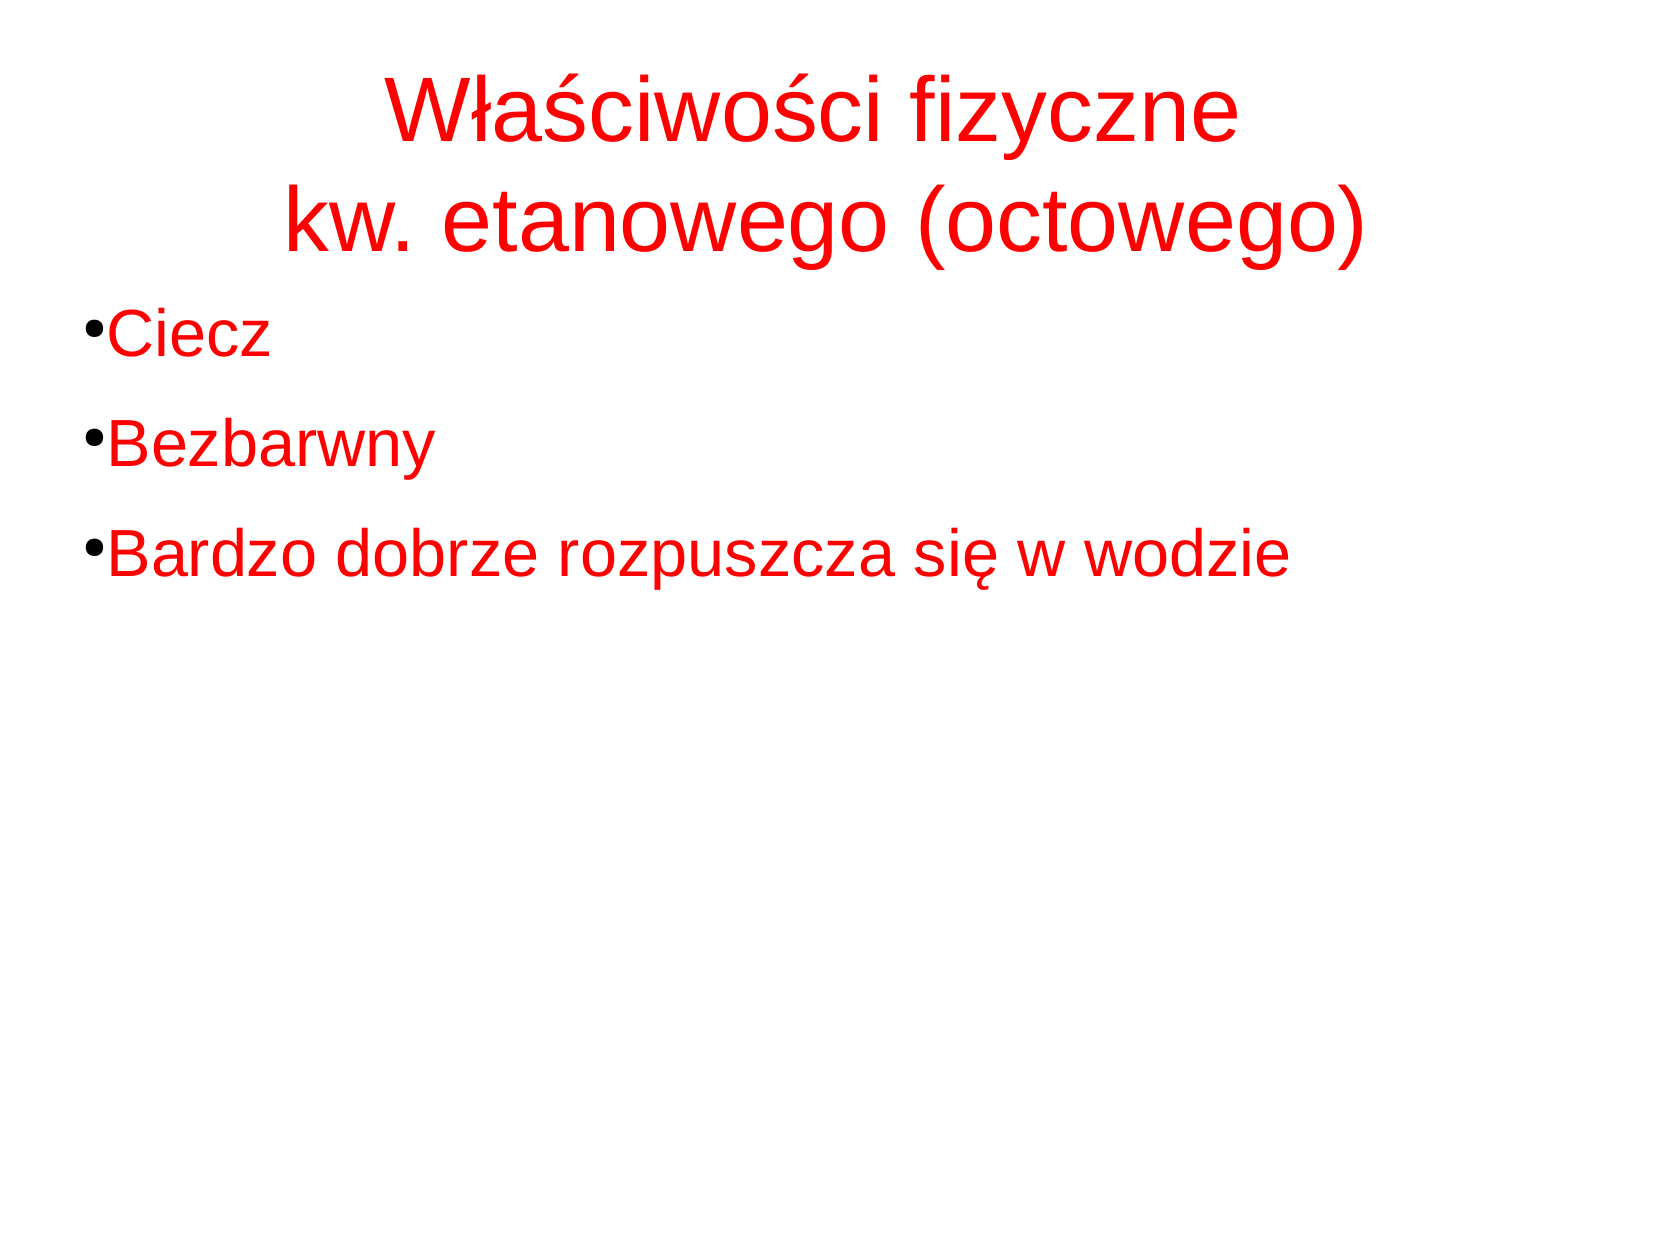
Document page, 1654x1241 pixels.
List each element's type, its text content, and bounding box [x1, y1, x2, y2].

list Ciecz Bezbarwny Bardzo dobrze rozpuszcza się w wodzie [82, 290, 1571, 1109]
title Właściwości fizyczne kw. etanowego (octowego) [82, 49, 1571, 257]
